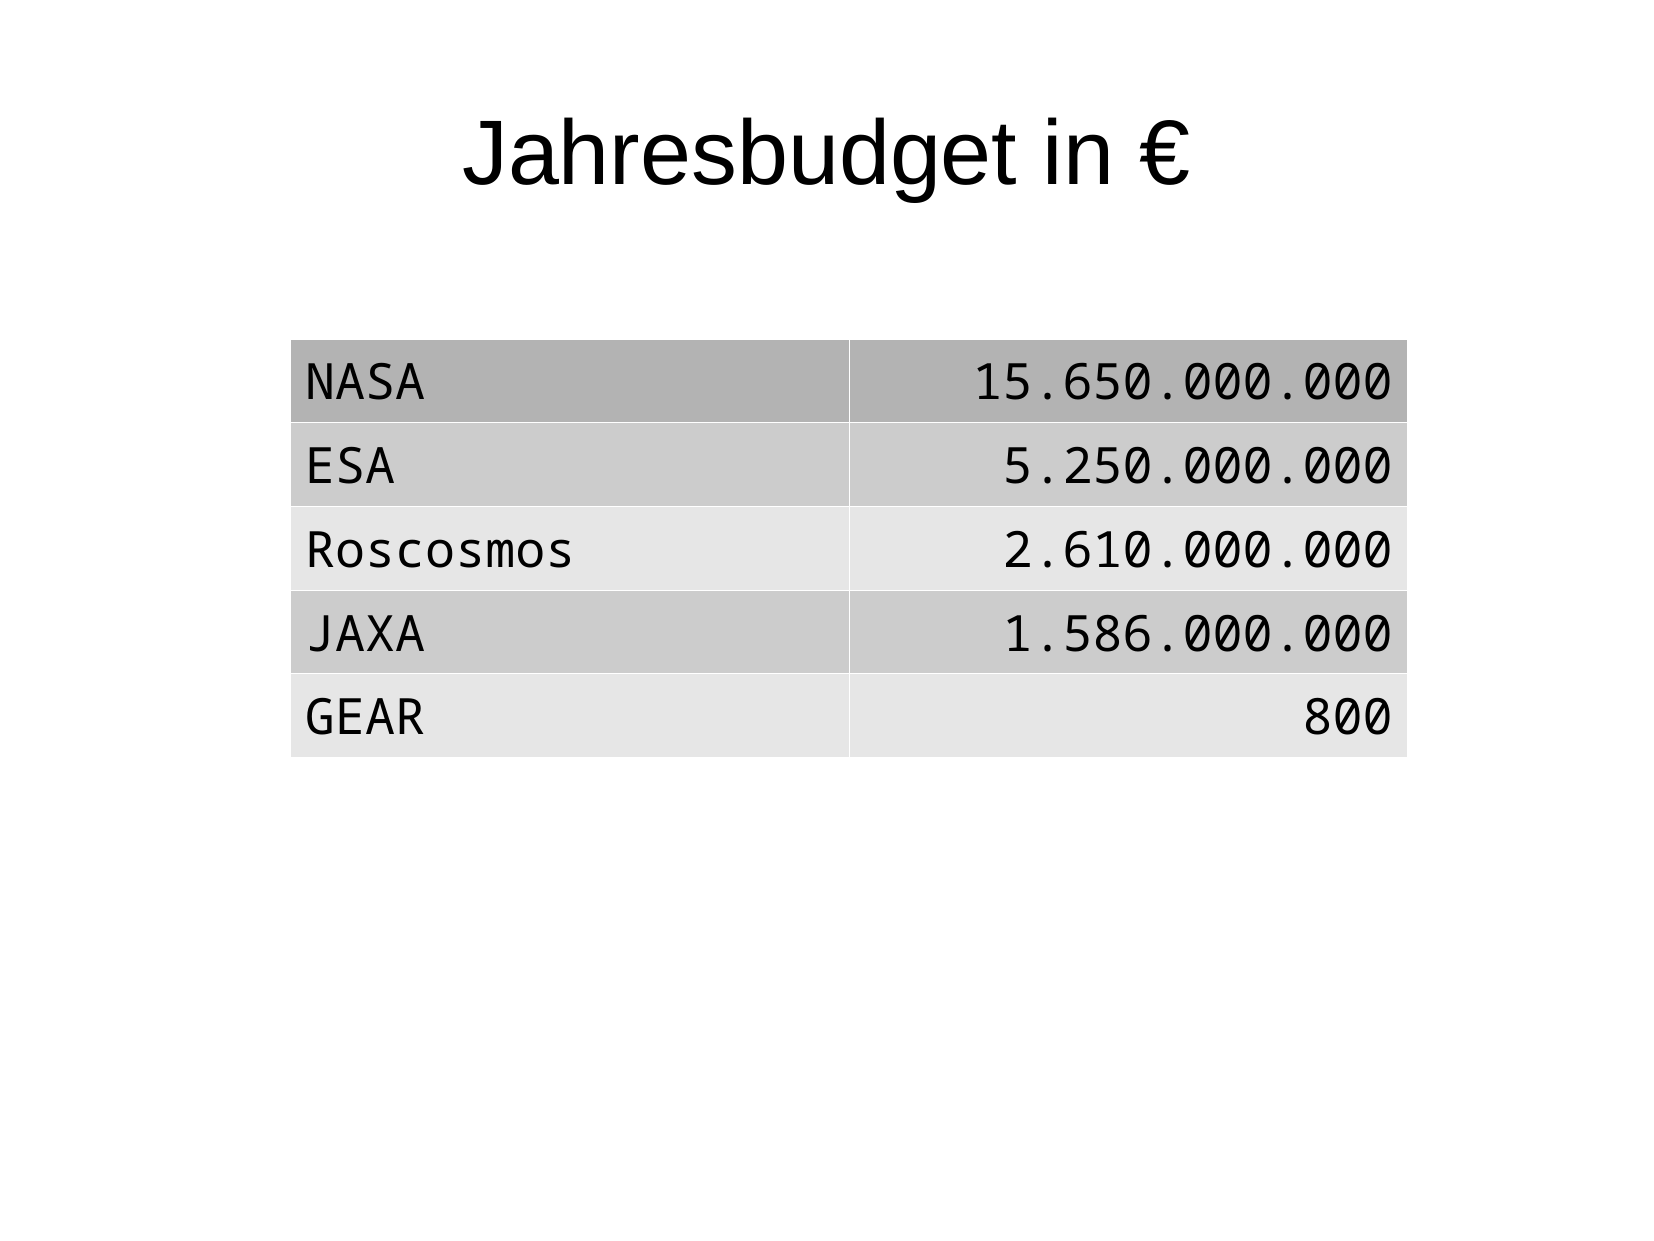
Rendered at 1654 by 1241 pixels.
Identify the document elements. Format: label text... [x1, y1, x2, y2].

table_cell Roscosmos [291, 507, 849, 590]
table_header 15.650.000.000 [850, 340, 1407, 422]
table_cell 5.250.000.000 [850, 423, 1407, 506]
table_cell 2.610.000.000 [850, 507, 1407, 590]
table_cell ESA [291, 423, 849, 506]
table_cell 1.586.000.000 [850, 591, 1407, 673]
table_cell 800 [850, 674, 1407, 757]
table_header NASA [291, 340, 849, 422]
table_cell GEAR [291, 674, 849, 757]
table_cell JAXA [291, 591, 849, 673]
title Jahresbudget in € [82, 49, 1571, 257]
